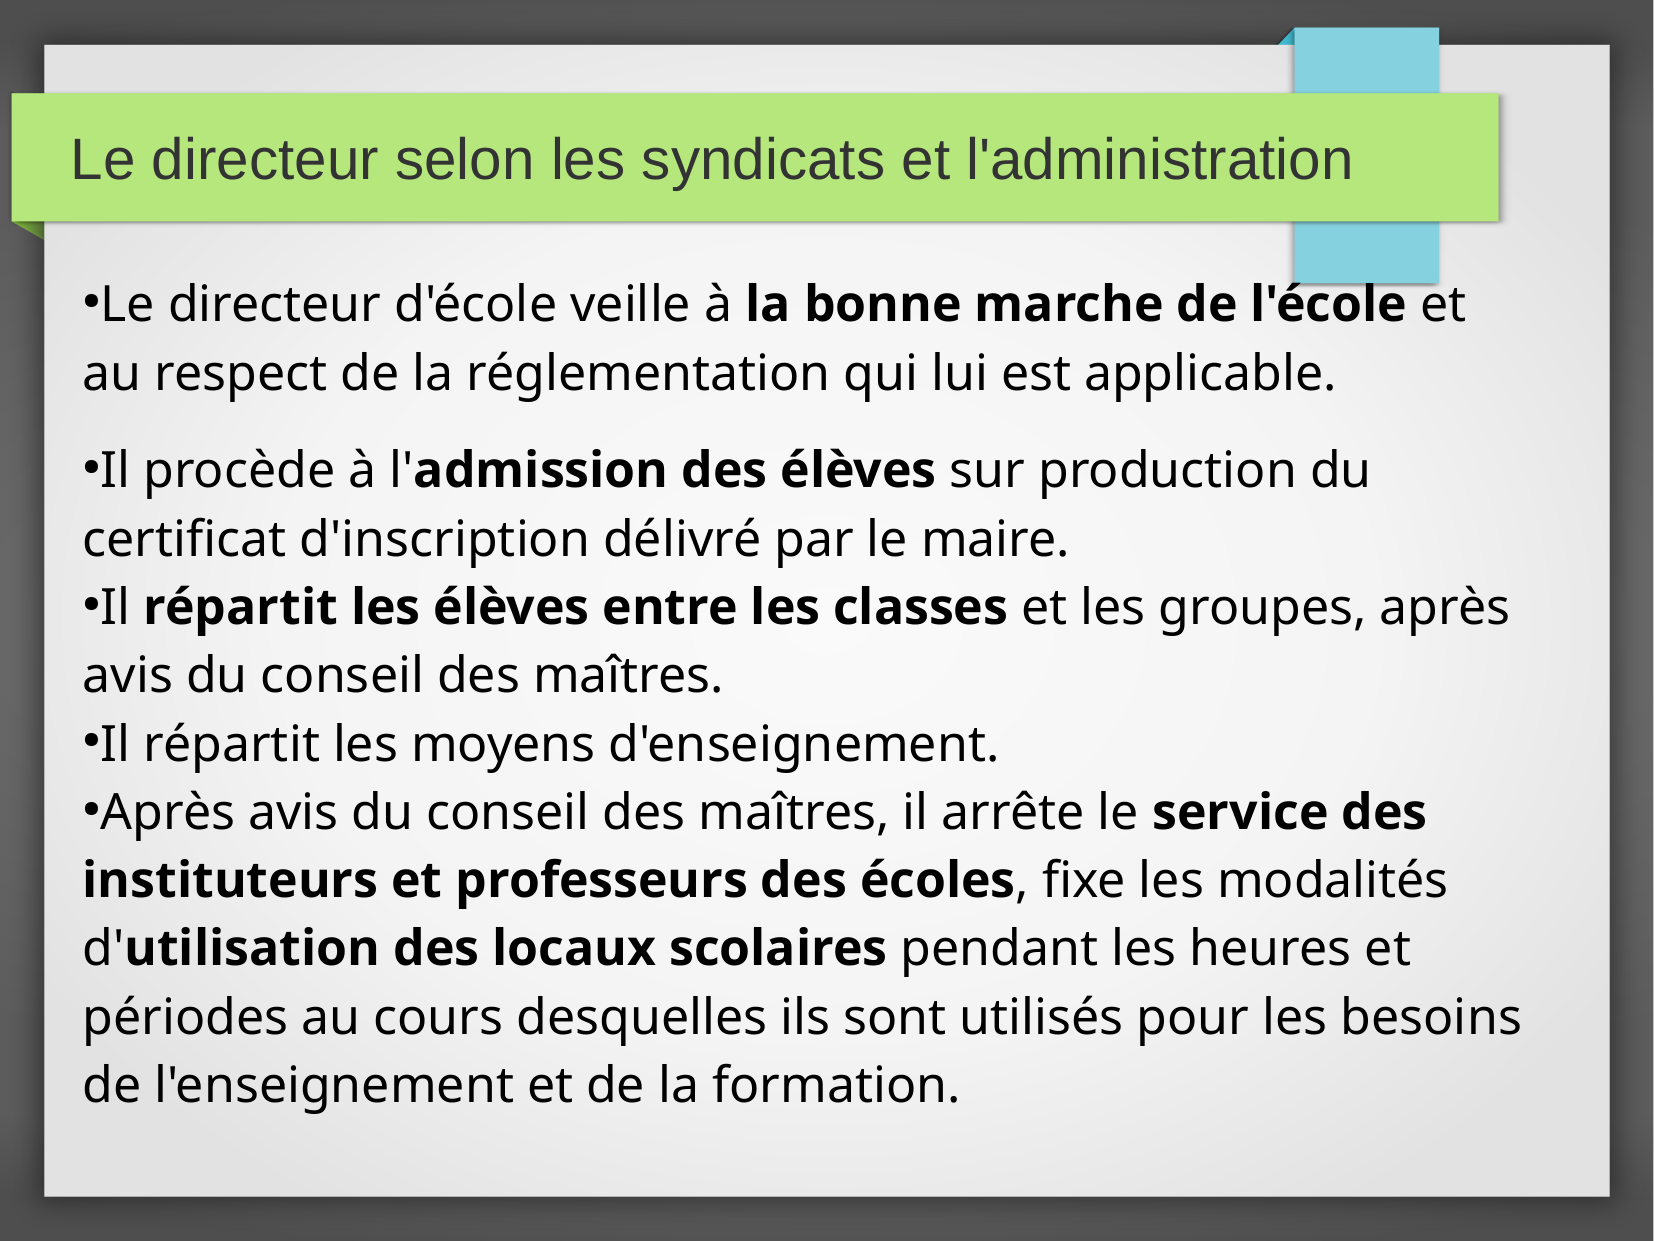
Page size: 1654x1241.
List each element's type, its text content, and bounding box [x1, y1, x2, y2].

title Le directeur selon les syndicats et l'administration [70, 106, 1489, 213]
subtitle Le directeur d'école veille à la bonne marche de l'école et au respect de la réglementation qui lui est applicable. Il procède à l'admission des élèves sur production du certificat d'inscription délivré par le maire. Il répartit les élèves entre les classes et les groupes, après avis du conseil des maîtres. Il répartit les moyens d'enseignement. Après avis du conseil des maîtres, il arrête le service des instituteurs et professeurs des écoles, fixe les modalités d'utilisation des locaux scolaires pendant les heures et périodes au cours desquelles ils sont utilisés pour les besoins de l'enseignement et de la formation. [82, 226, 1538, 1115]
picture [0, 0, 1654, 1241]
